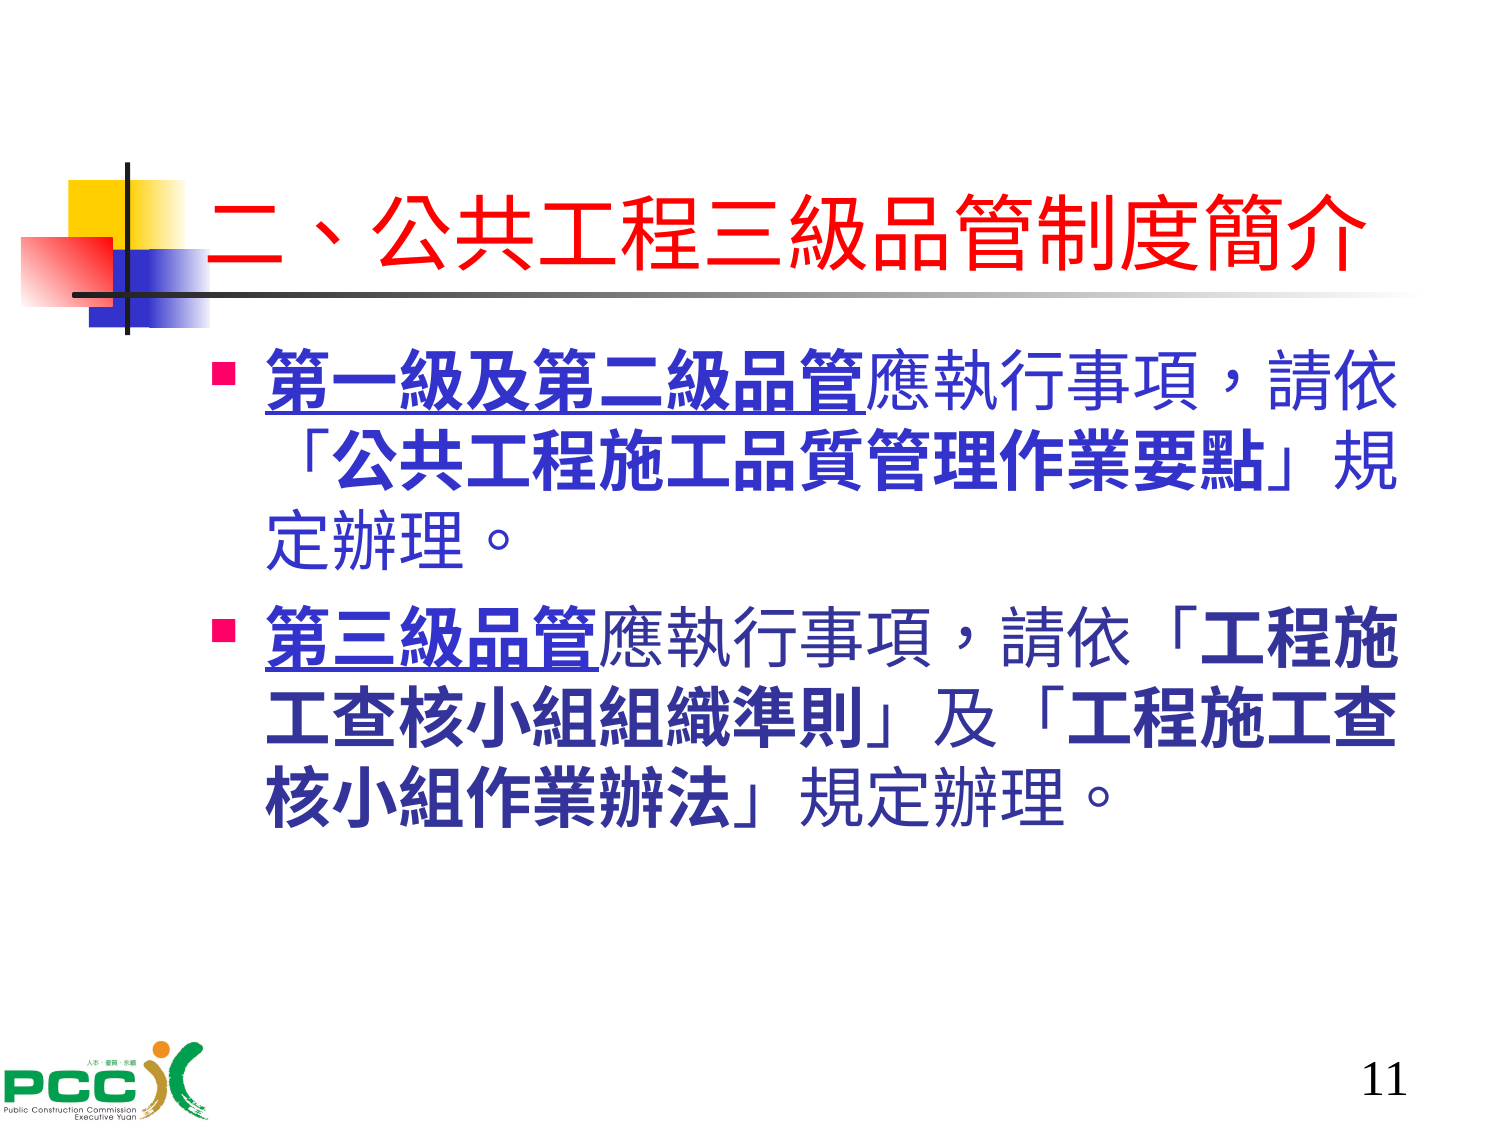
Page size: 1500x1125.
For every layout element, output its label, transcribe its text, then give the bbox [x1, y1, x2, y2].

title 二、公共工程三級品管制度簡介 [188, 101, 1468, 289]
picture [0, 1037, 226, 1125]
list 第一級及第二級品管應執行事項，請依「公共工程施工品質管理作業要點」規定辦理。 第三級品管應執行事項，請依「工程施工查核小組組織準則」及「工程施工查核小組作業辦法」規定辦理。 [193, 331, 1469, 1007]
